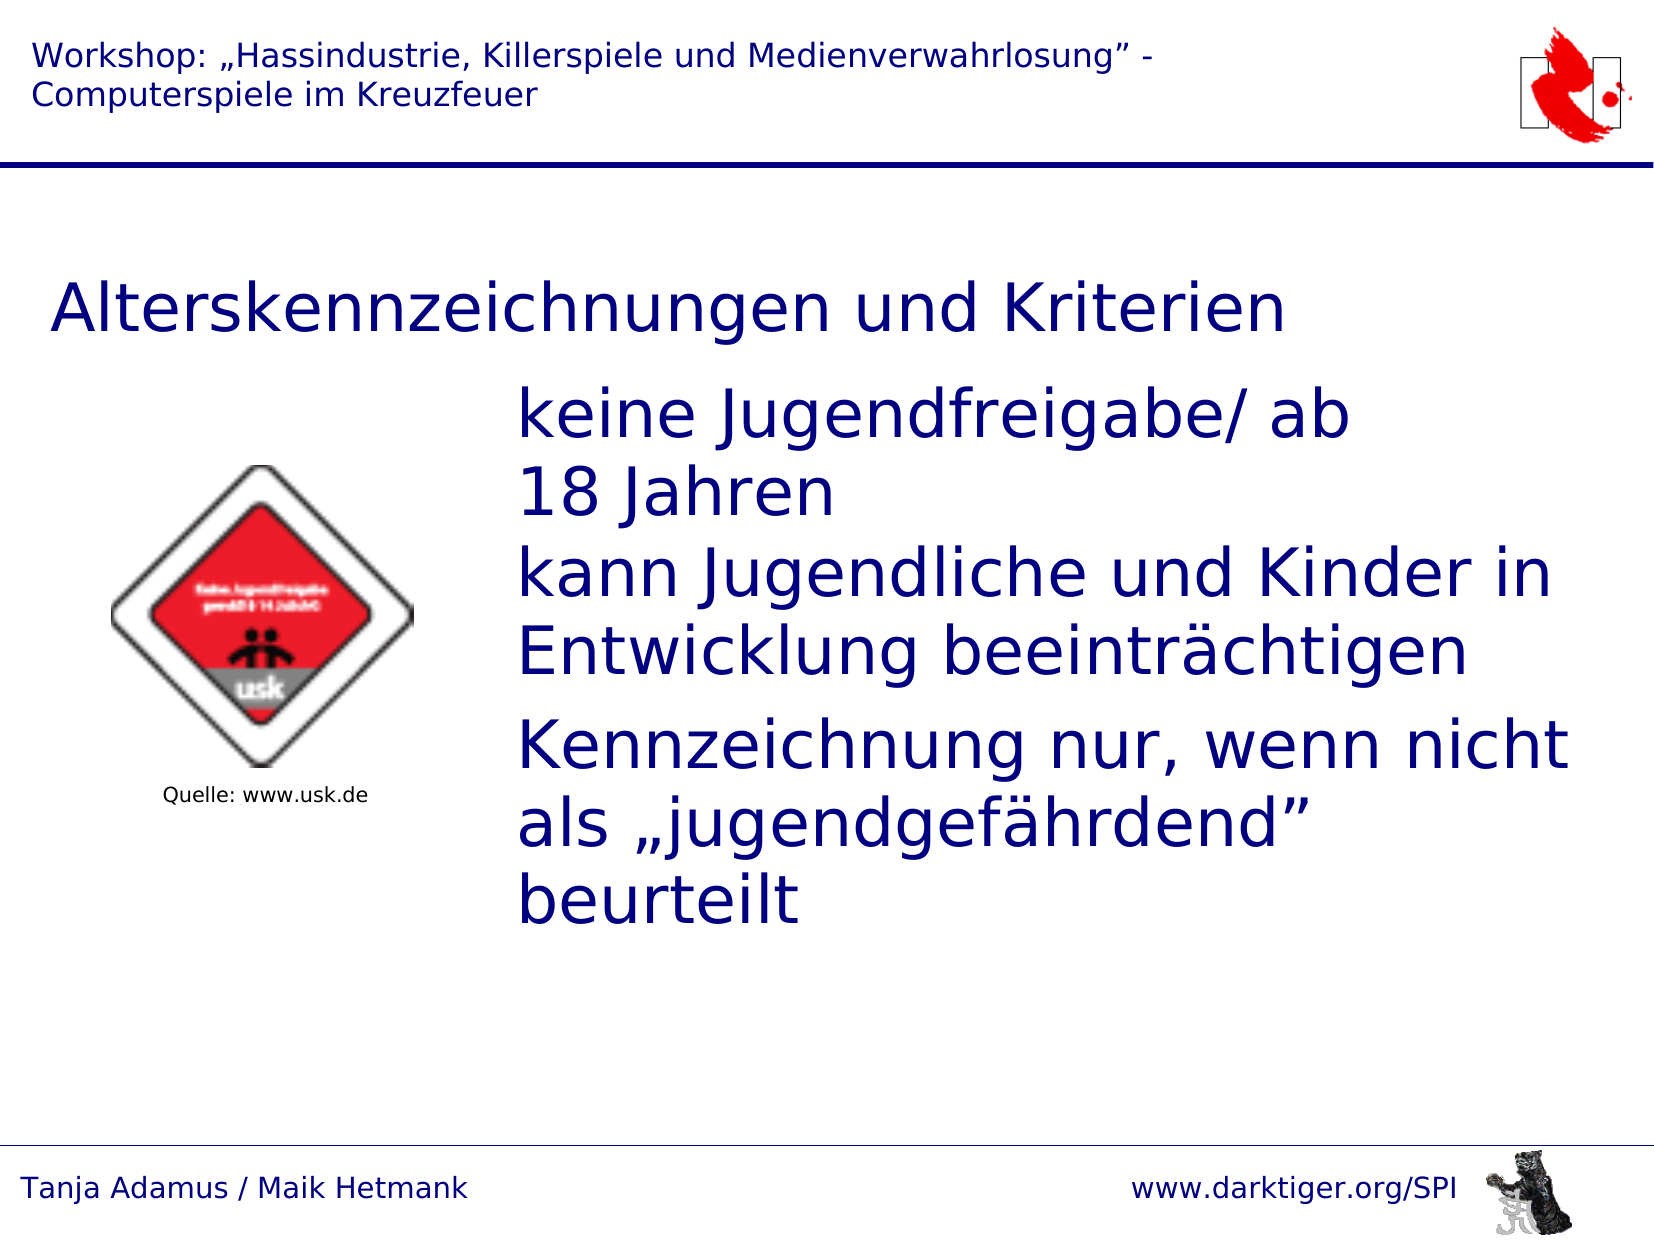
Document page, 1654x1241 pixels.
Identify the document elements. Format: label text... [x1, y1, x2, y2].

text_box Quelle: www.usk.de [147, 775, 384, 815]
text_box Workshop: „Hassindustrie, Killerspiele und Medienverwahrlosung” - Computerspiele im Kreuzfeuer [16, 29, 1418, 178]
picture [1503, 16, 1632, 148]
picture [1486, 1150, 1572, 1235]
text_box keine Jugendfreigabe/ ab 18 Jahren [501, 368, 1418, 527]
picture [111, 465, 414, 768]
text_box kann Jugendliche und Kinder in Entwicklung beeinträchtigen [501, 527, 1595, 698]
text_box Kennzeichnung nur, wenn nicht als „jugendgefährdend” beurteilt [501, 698, 1595, 947]
text_box Alterskennzeichnungen und Kriterien [35, 261, 1565, 355]
